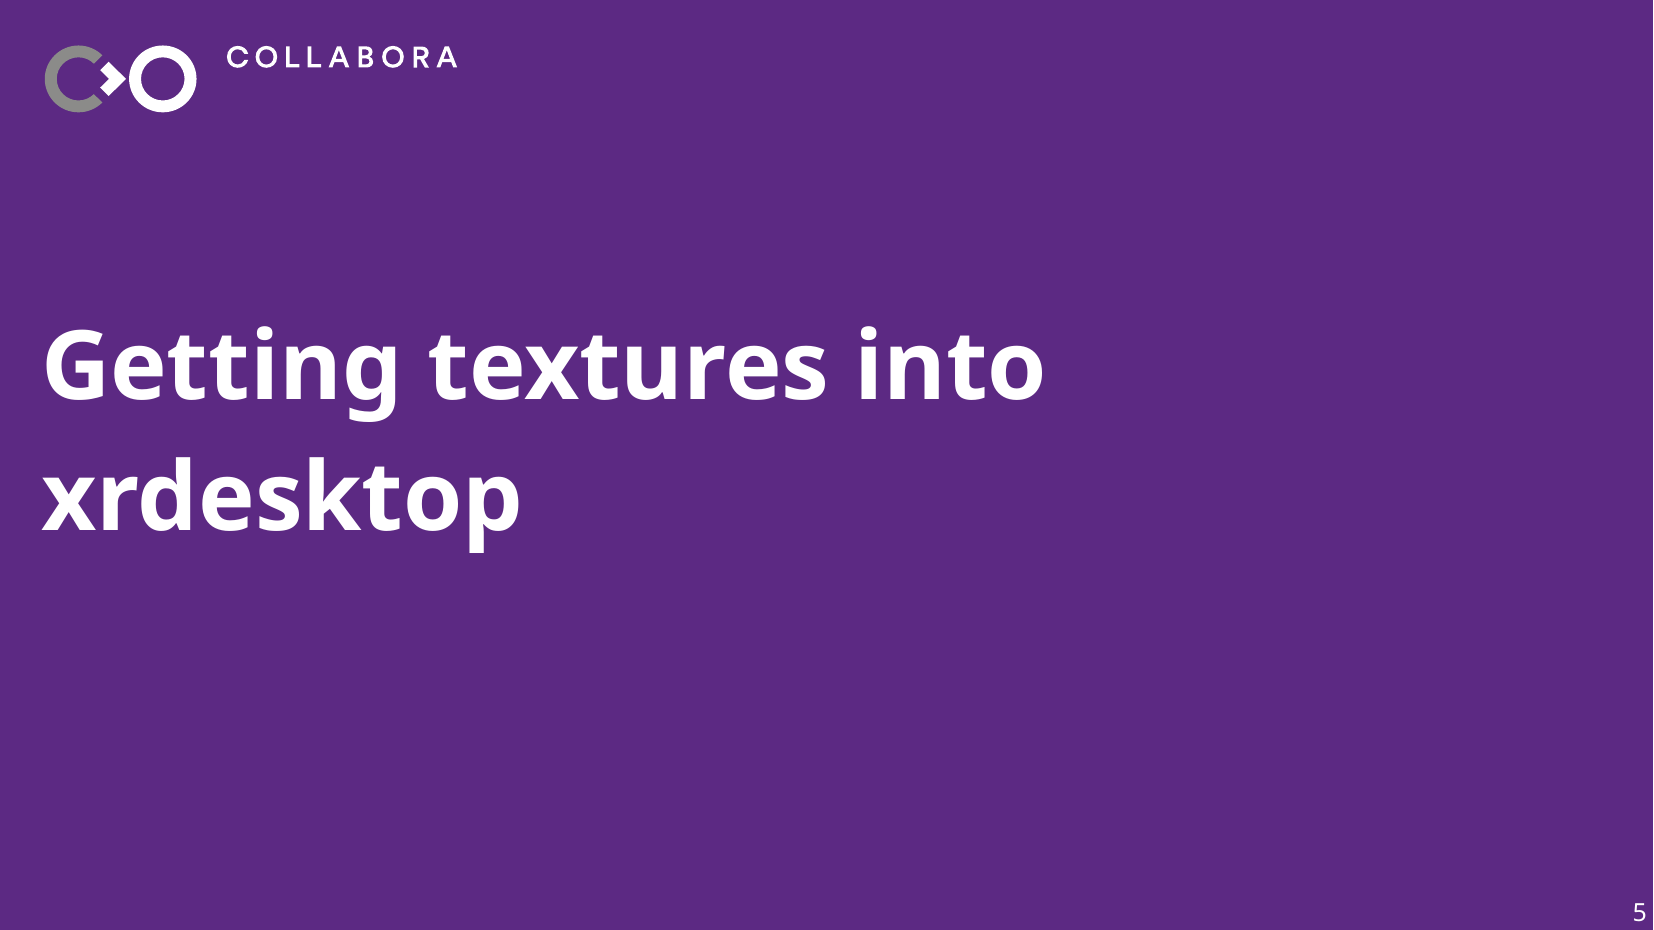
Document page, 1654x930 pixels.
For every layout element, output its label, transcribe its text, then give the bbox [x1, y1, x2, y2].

title Getting textures into xrdesktop [41, 371, 1529, 484]
